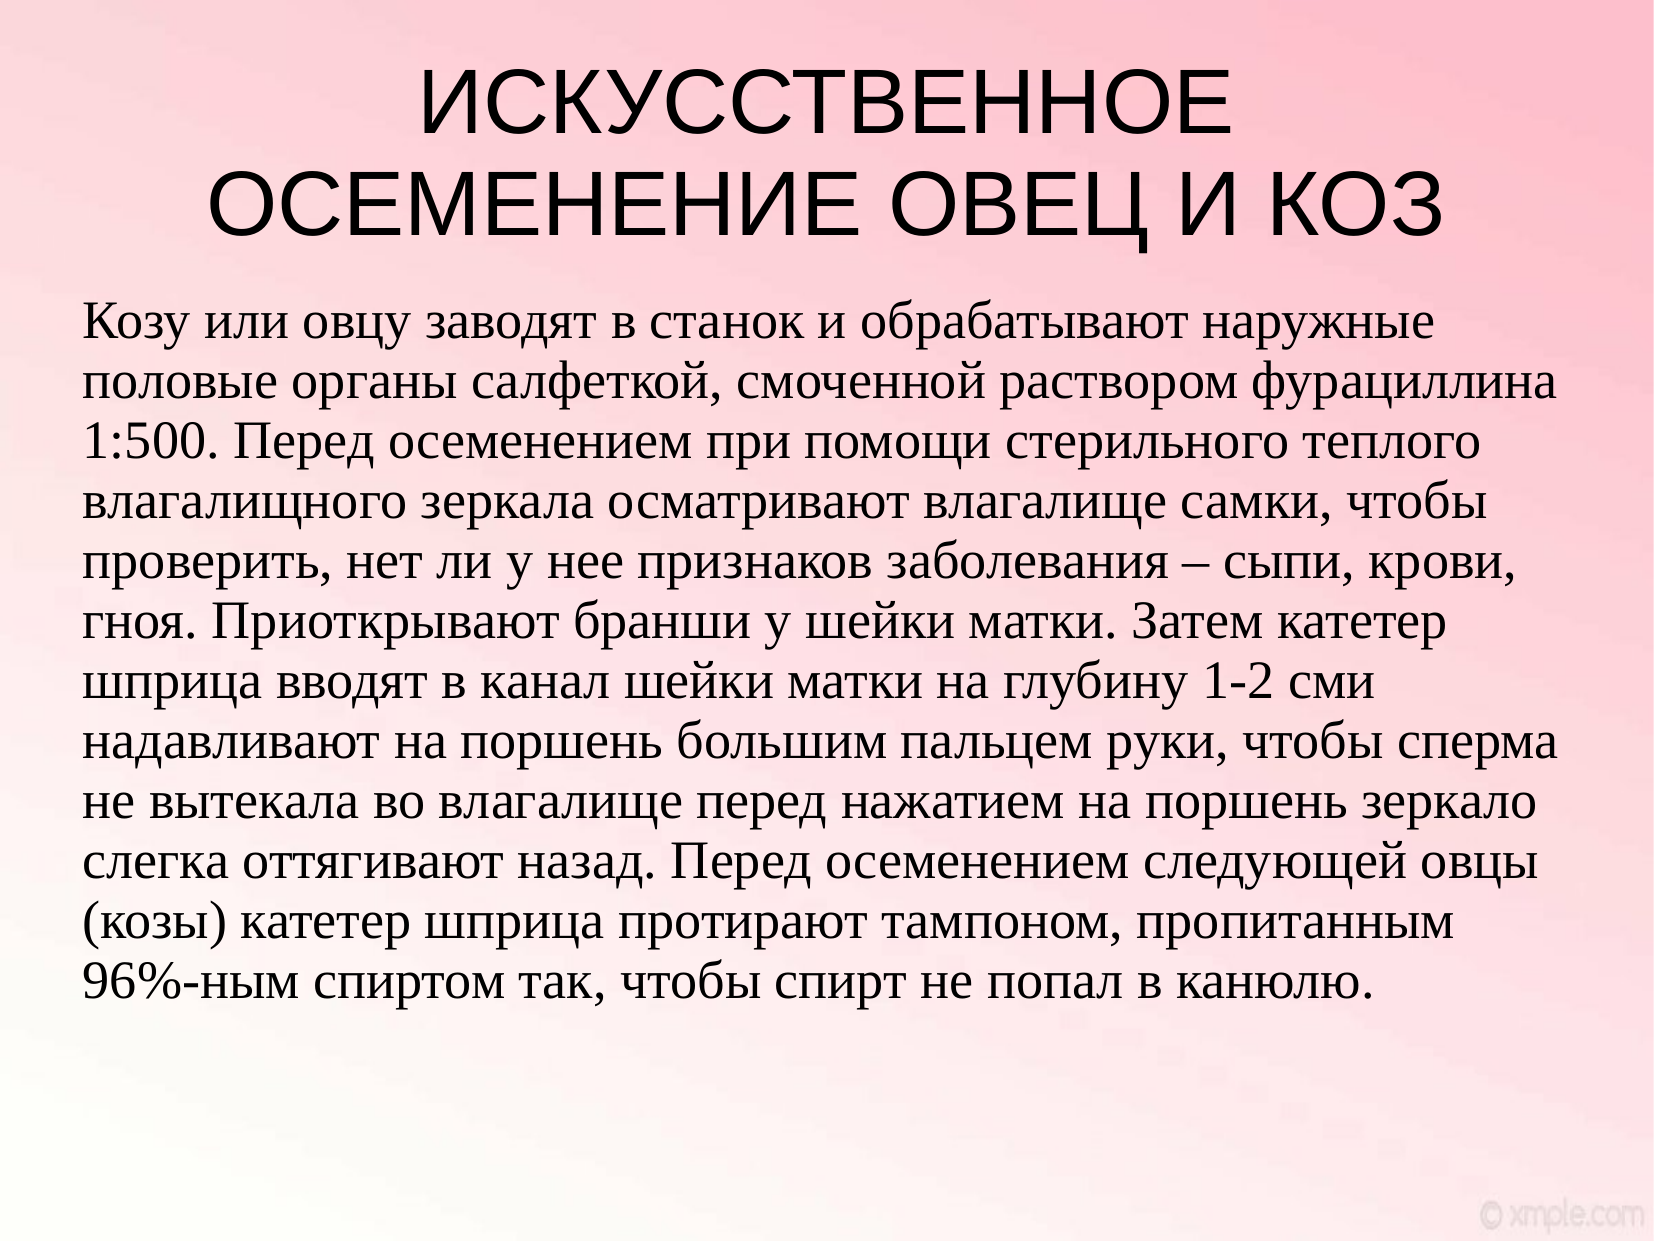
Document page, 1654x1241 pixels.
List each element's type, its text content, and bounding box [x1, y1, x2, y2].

list Козу или овцу заводят в станок и обрабатывают наружные половые органы салфеткой, смоченной раствором фурациллина 1:500. Перед осеменением при помощи стерильного теплого влагалищного зеркала осматривают влагалище самки, чтобы проверить, нет ли у нее признаков заболевания – сыпи, крови, гноя. Приоткрывают бранши у шейки матки. Затем катетер шприца вводят в канал шейки матки на глубину 1-2 сми надавливают на поршень большим пальцем руки, чтобы сперма не вытекала во влагалище перед нажатием на поршень зеркало слегка оттягивают назад. Перед осеменением следующей овцы (козы) катетер шприца протирают тампоном, пропитанным 96%-ным спиртом так, чтобы спирт не попал в канюлю. [82, 290, 1571, 1109]
title ИСКУССТВЕННОЕ ОСЕМЕНЕНИЕ ОВЕЦ И КОЗ [82, 49, 1571, 257]
picture [0, 0, 1654, 1241]
